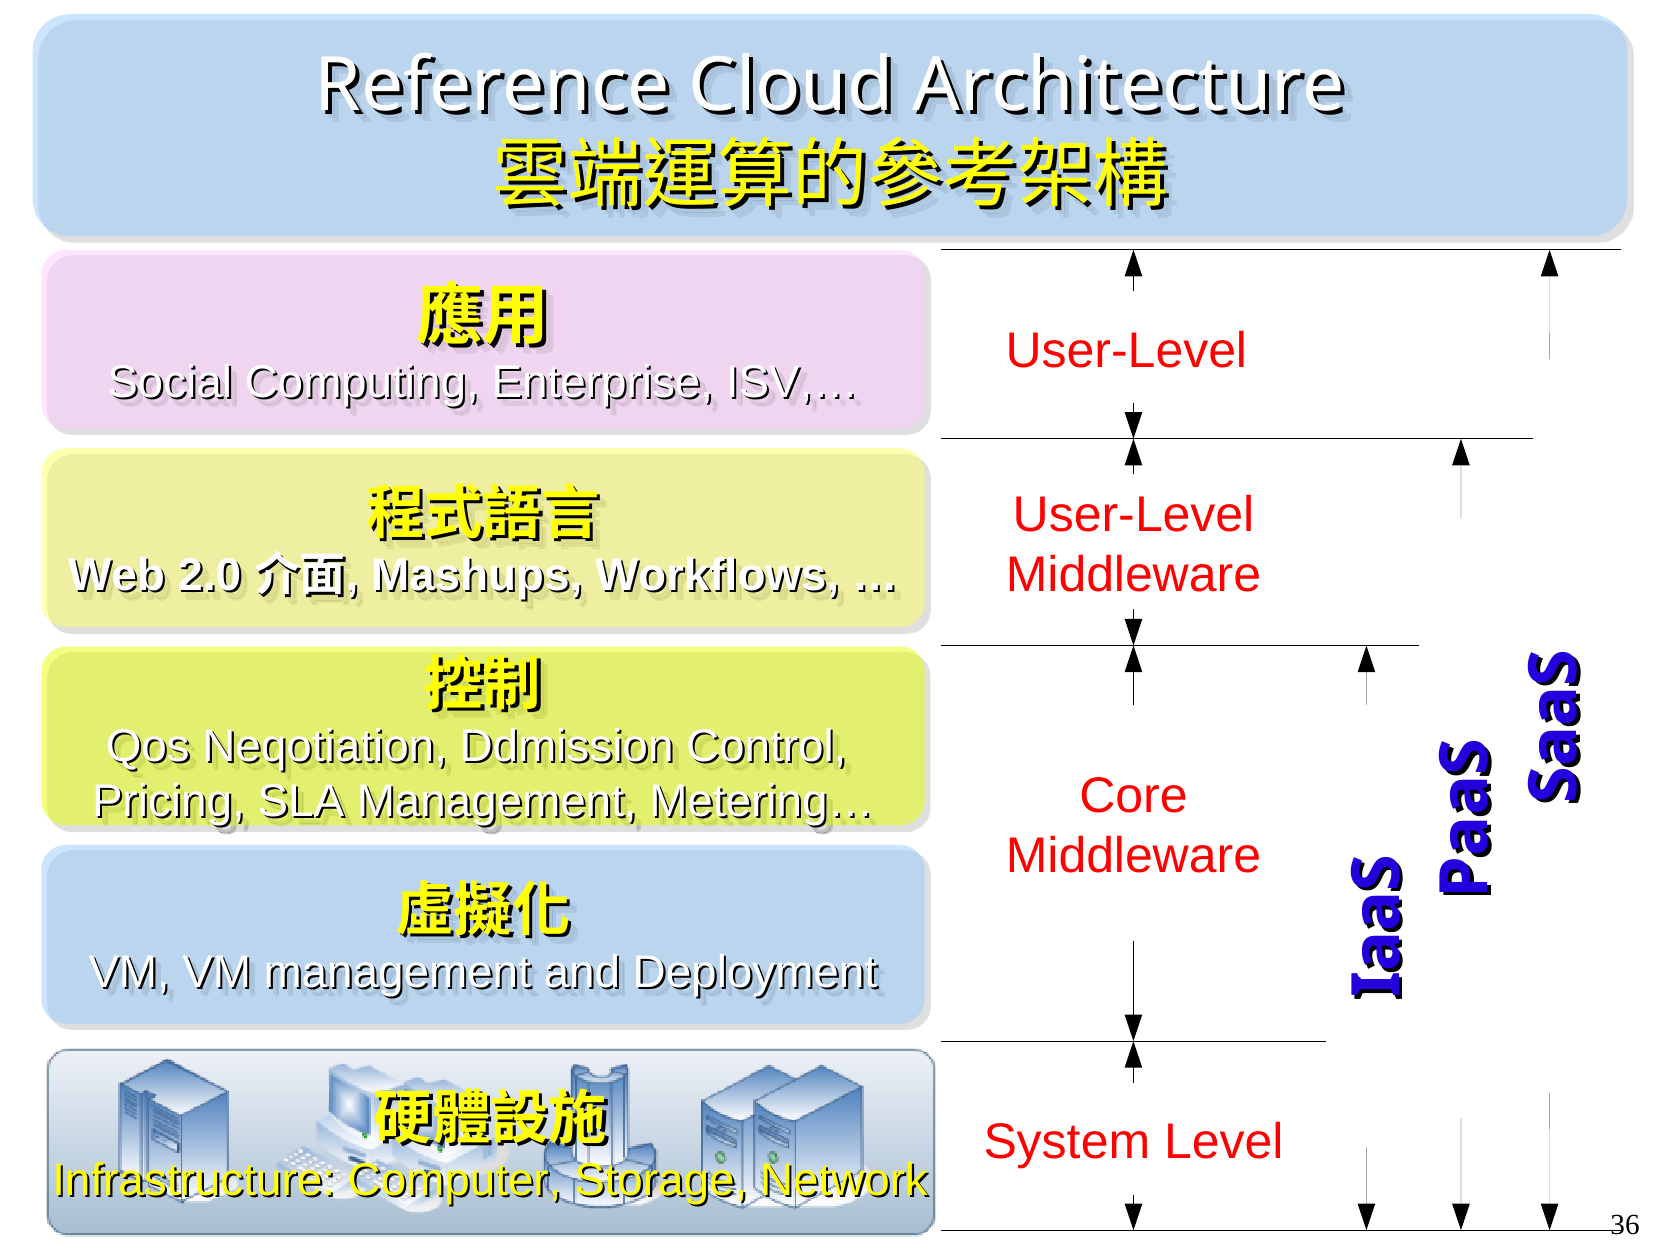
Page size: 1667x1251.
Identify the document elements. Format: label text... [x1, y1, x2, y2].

text_box System Level [941, 1082, 1326, 1195]
text_box SaaS [1494, 359, 1605, 1094]
text_box User-Level [941, 291, 1326, 404]
text_box IaaS [1317, 704, 1428, 1148]
text_box Core Middleware [941, 704, 1317, 941]
text_box 應用 Social Computing, Enterprise, ISV,… [41, 249, 925, 429]
text_box PaaS [1406, 518, 1516, 1119]
text_box Reference Cloud Architecture 雲端運算的參考架構 [32, 14, 1628, 237]
text_box 虛擬化 VM, VM management and Deployment [41, 844, 925, 1024]
text_box User-Level Middleware [941, 474, 1326, 610]
text_box 控制 Qos Neqotiation, Ddmission Control, Pricing, SLA Management, Metering… [41, 646, 925, 826]
picture [41, 1043, 940, 1242]
text_box 程式語言 Web 2.0 介面, Mashups, Workflows, … [41, 448, 925, 628]
